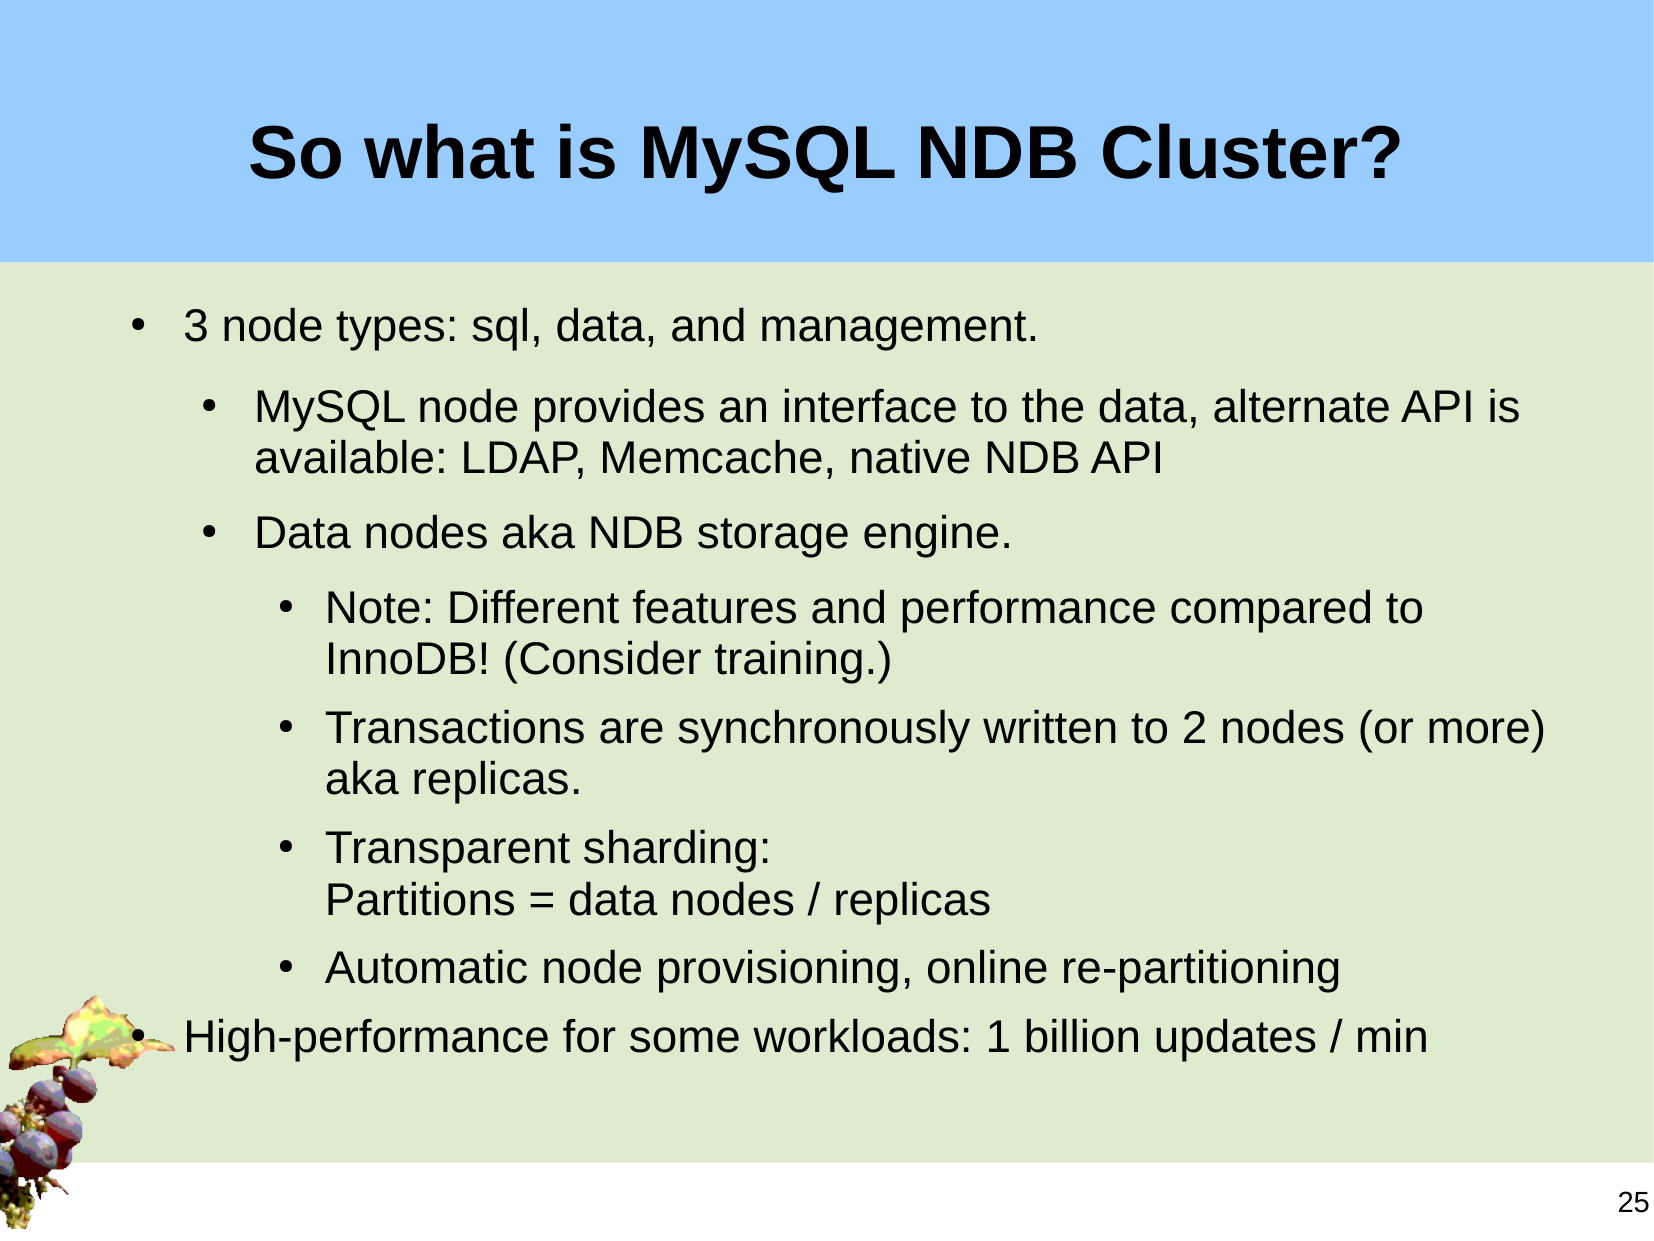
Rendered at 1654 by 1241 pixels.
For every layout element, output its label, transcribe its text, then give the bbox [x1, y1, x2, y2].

list 3 node types: sql, data, and management. MySQL node provides an interface to the data, alternate API is available: LDAP, Memcache, native NDB API Data nodes aka NDB storage engine. Note: Different features and performance compared to InnoDB! (Consider training.) Transactions are synchronously written to 2 nodes (or more) aka replicas. Transparent sharding: Partitions = data nodes / replicas Automatic node provisioning, online re-partitioning High-performance for some workloads: 1 billion updates / min [112, 300, 1571, 1126]
title So what is MySQL NDB Cluster? [82, 49, 1571, 257]
picture [0, 990, 188, 1229]
